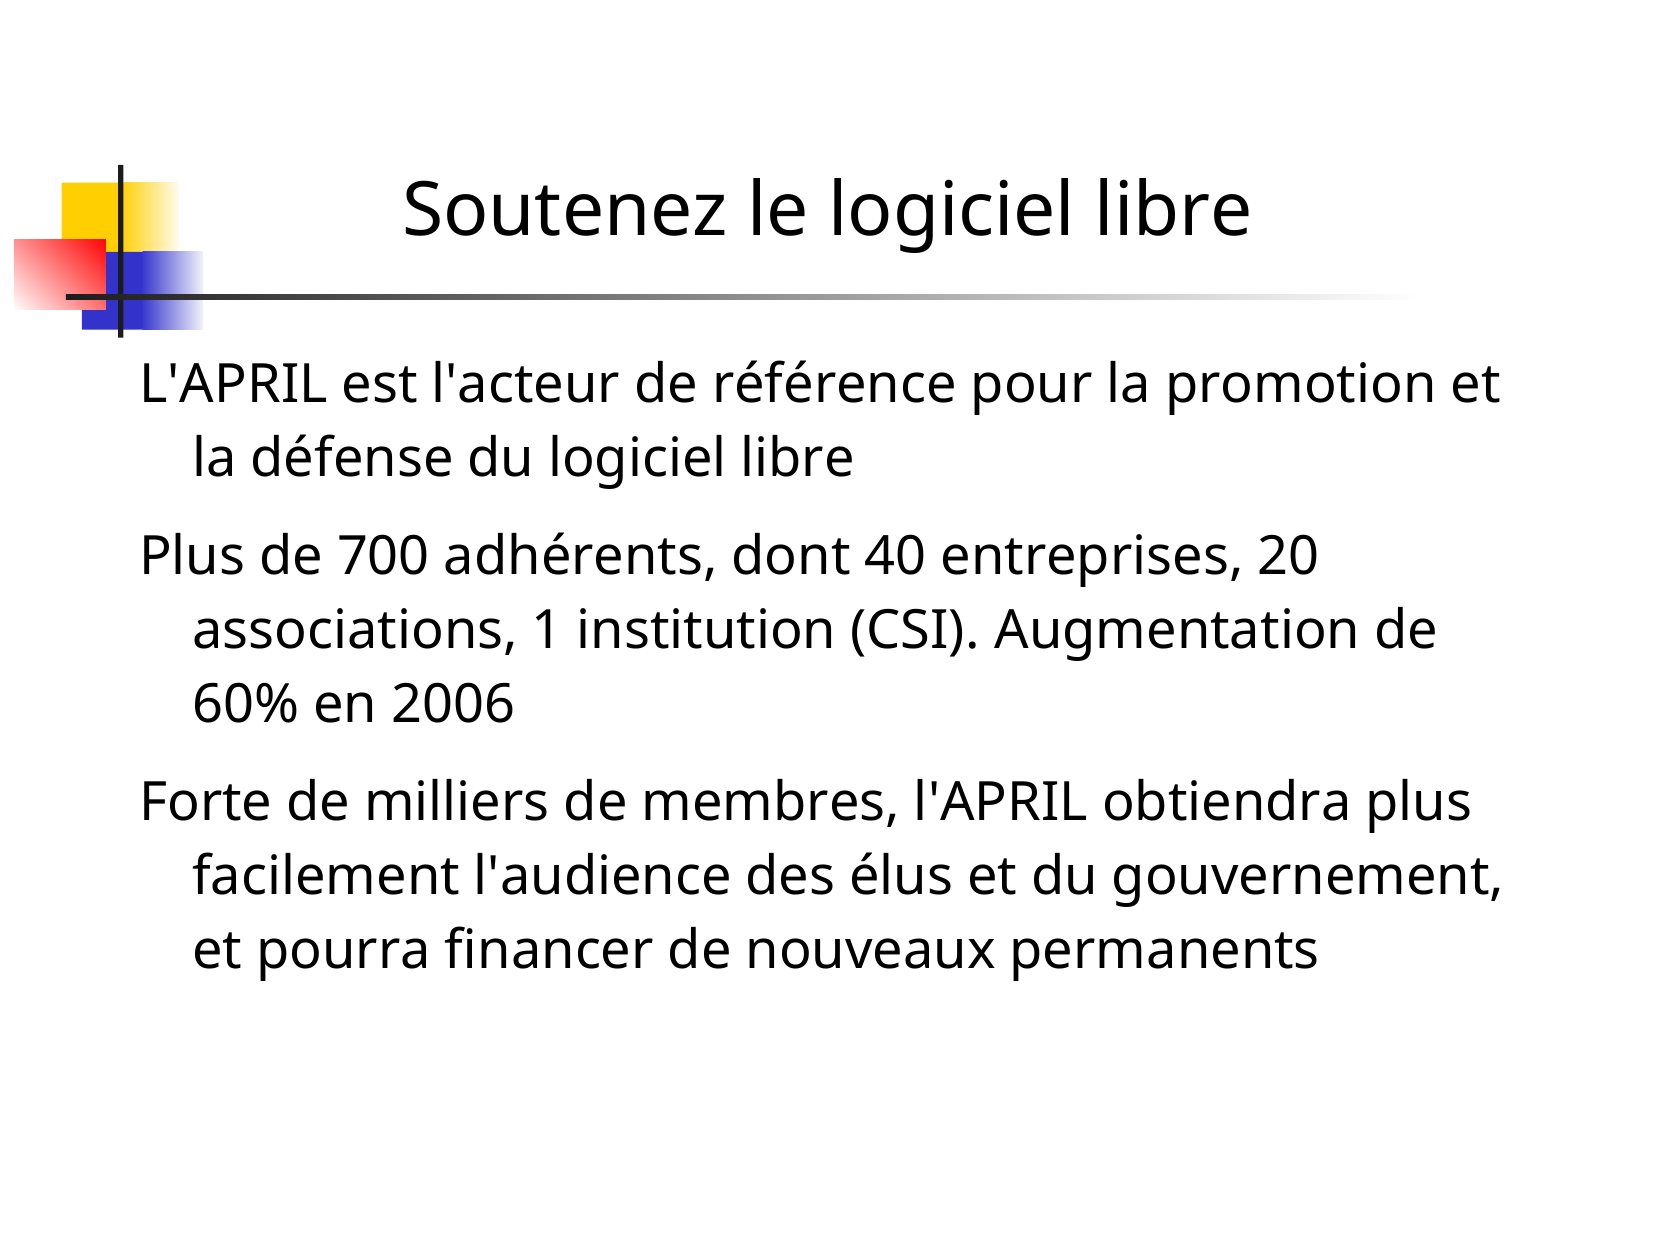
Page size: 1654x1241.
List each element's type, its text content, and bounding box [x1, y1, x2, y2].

list L'APRIL est l'acteur de référence pour la promotion et la défense du logiciel libre Plus de 700 adhérents, dont 40 entreprises, 20 associations, 1 institution (CSI). Augmentation de 60% en 2006 Forte de milliers de membres, l'APRIL obtiendra plus facilement l'audience des élus et du gouvernement, et pourra financer de nouveaux permanents [121, 344, 1534, 1112]
title Soutenez le logiciel libre [121, 110, 1534, 303]
